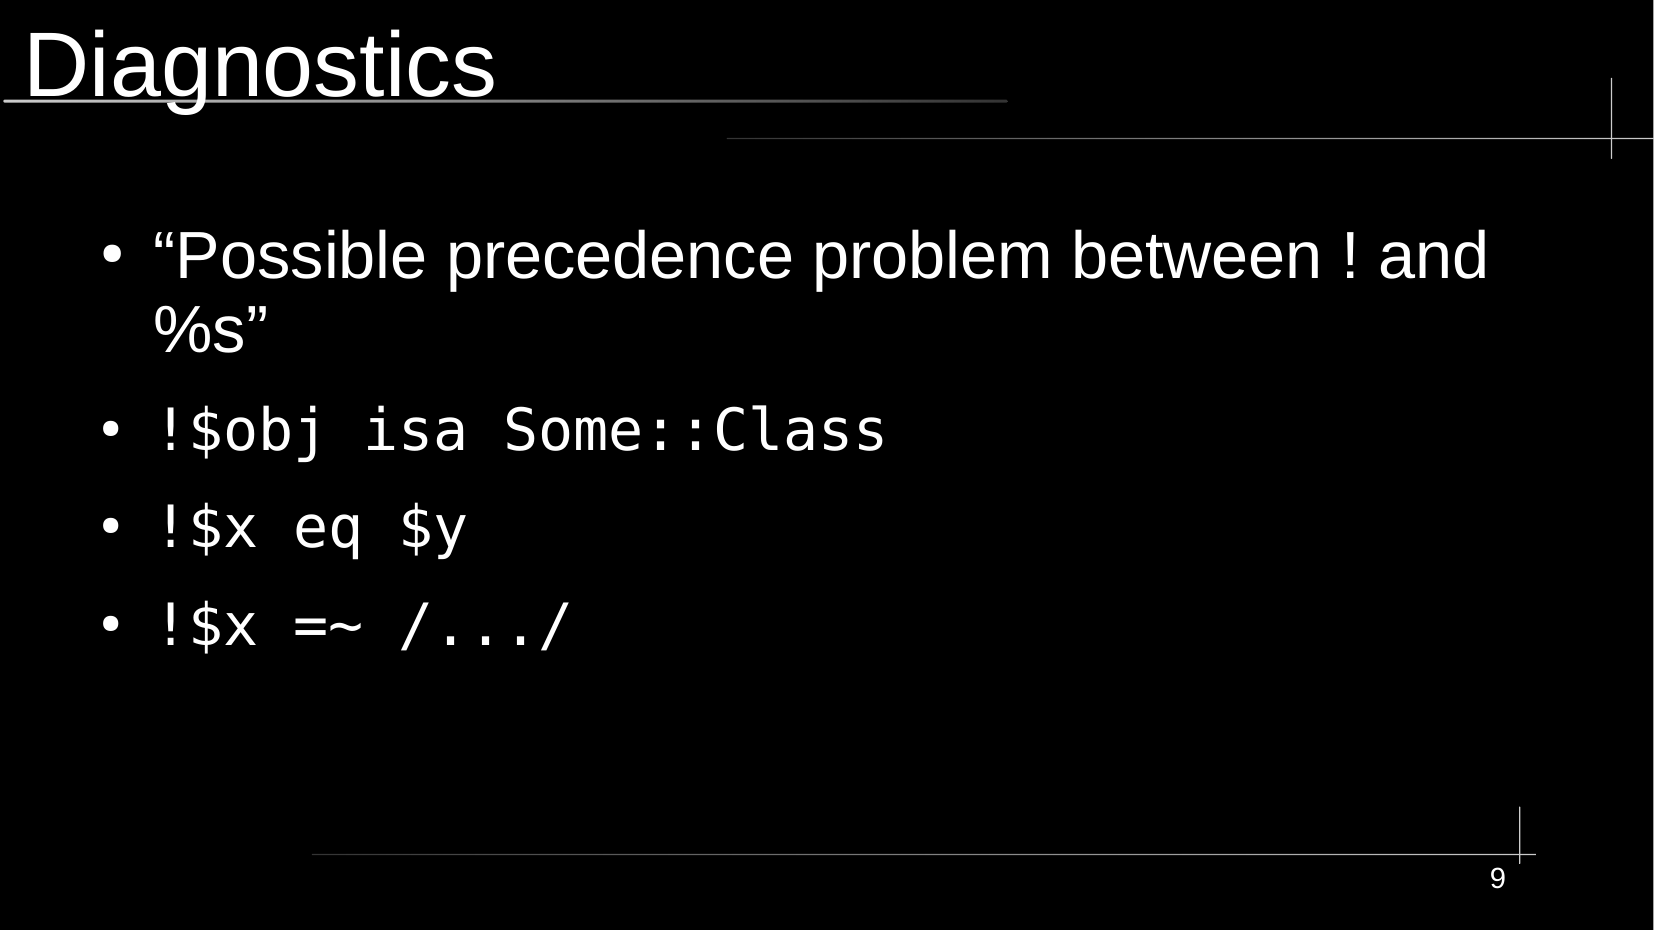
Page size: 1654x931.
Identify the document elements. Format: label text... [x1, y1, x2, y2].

title Diagnostics [23, 11, 1589, 119]
list “Possible precedence problem between ! and %s” !$obj isa Some::Class !$x eq $y !$x =~ /.../ [82, 217, 1571, 758]
